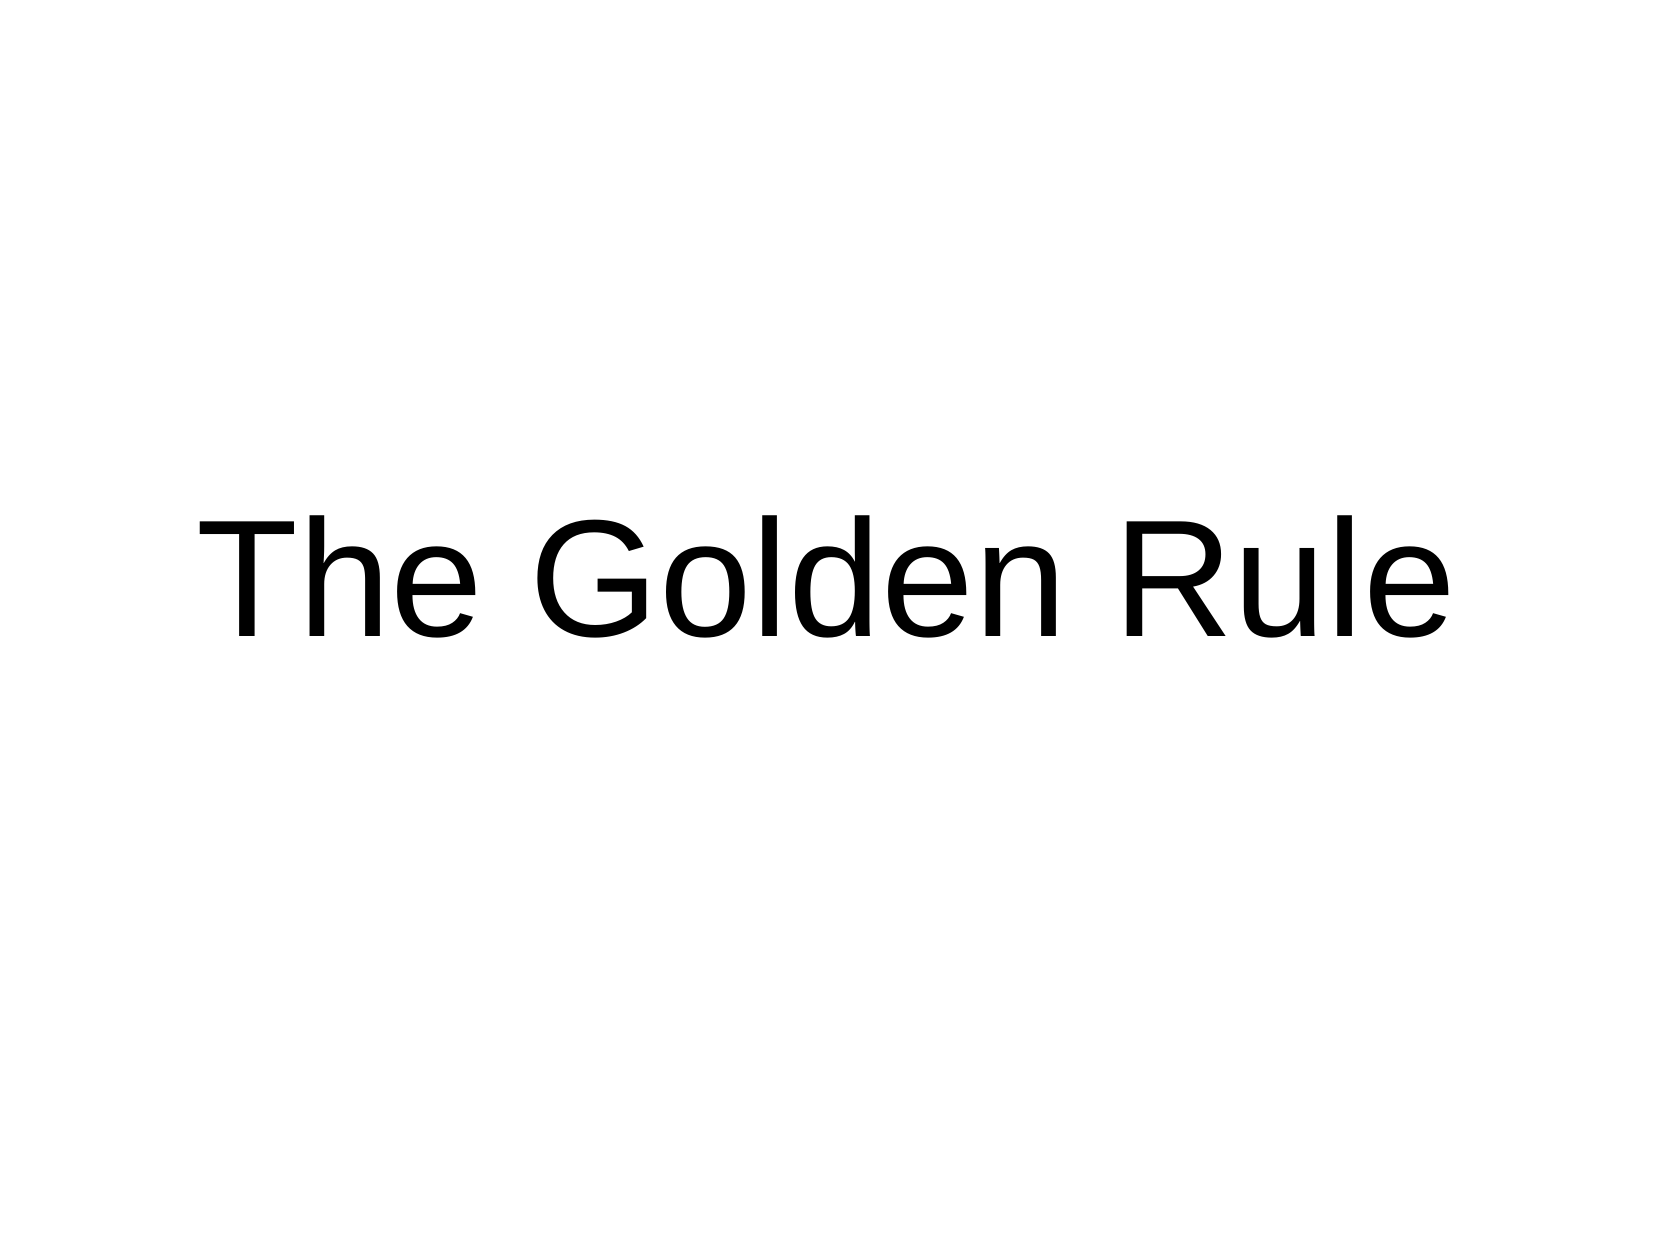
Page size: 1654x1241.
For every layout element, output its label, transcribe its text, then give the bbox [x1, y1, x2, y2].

subtitle The Golden Rule [82, 49, 1571, 1109]
